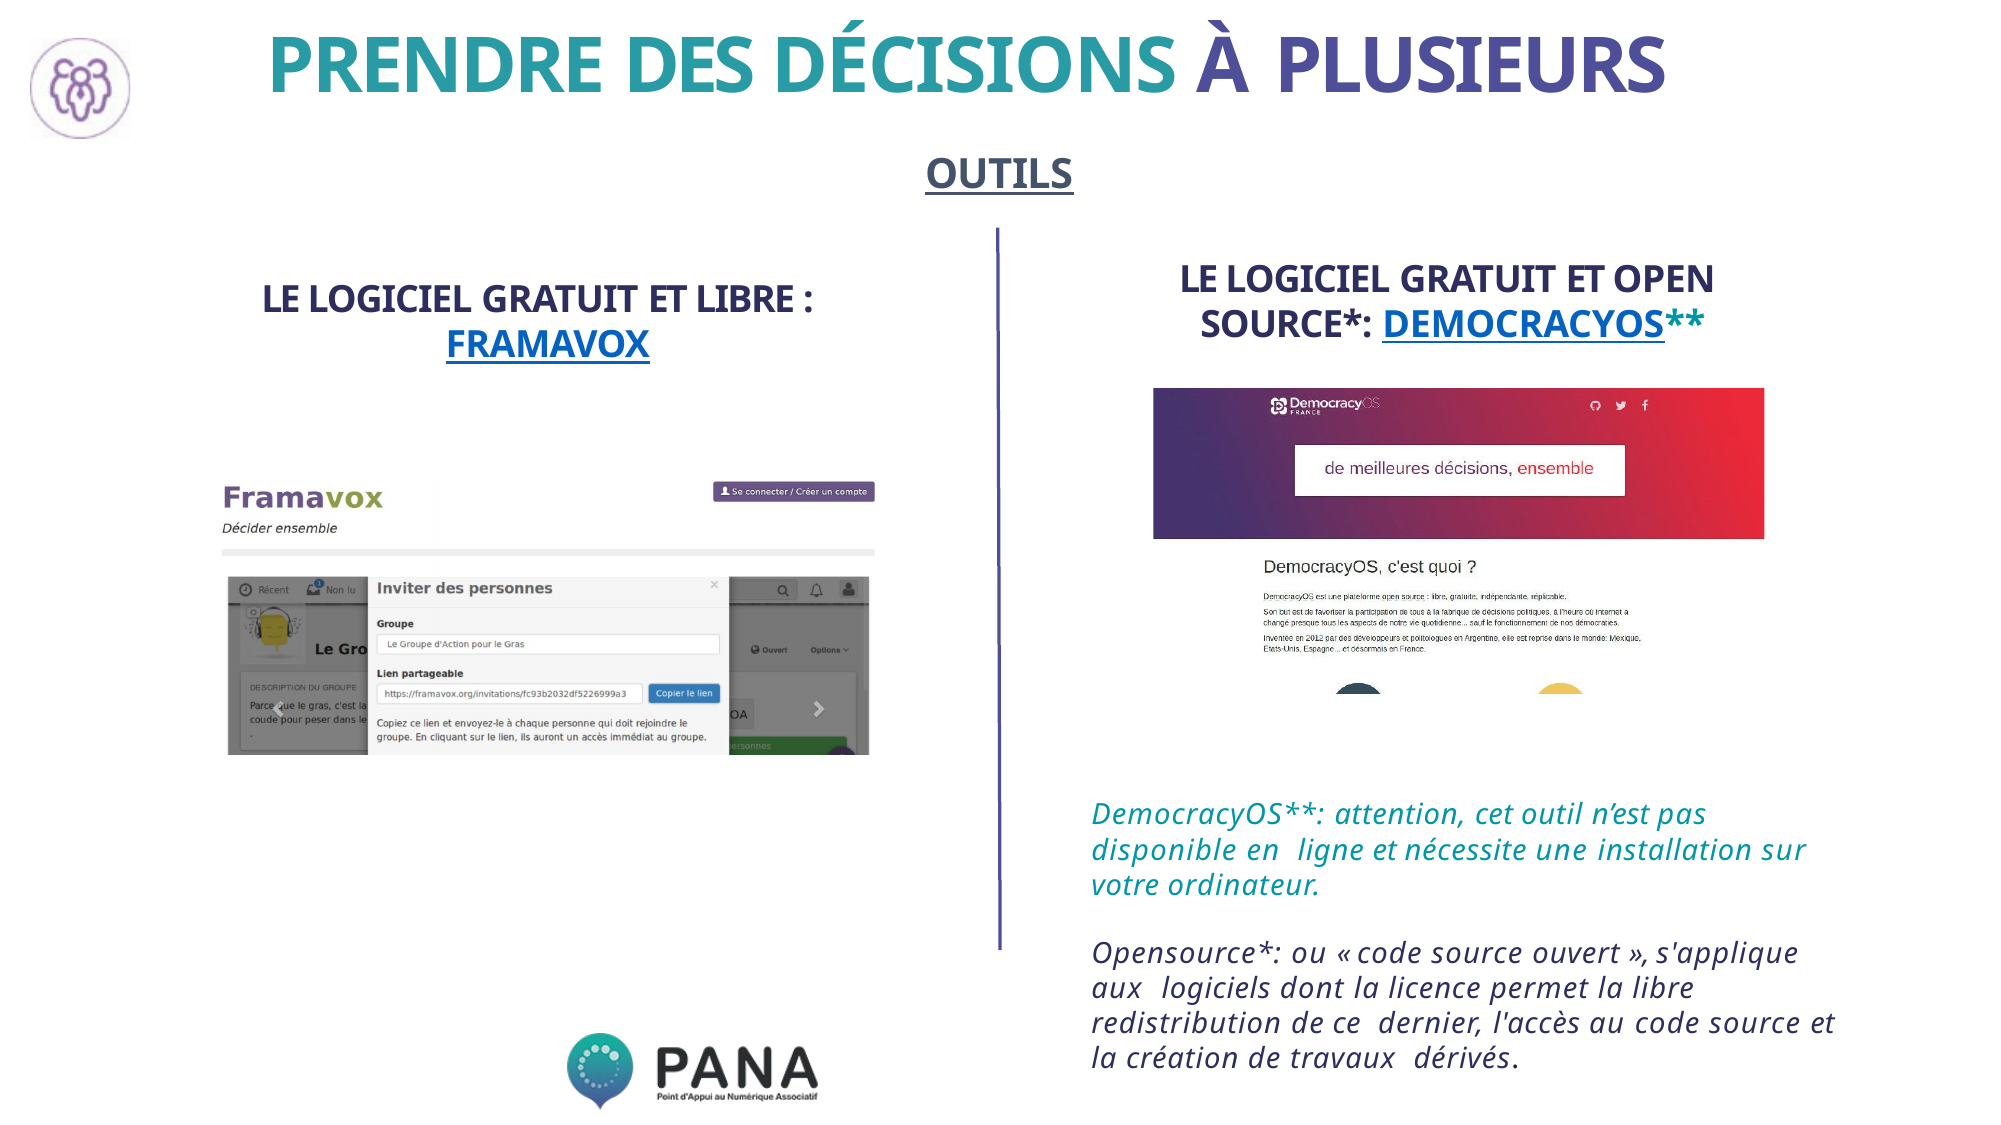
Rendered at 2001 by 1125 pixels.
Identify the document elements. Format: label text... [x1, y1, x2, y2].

title PRENDRE DES DÉCISIONS À PLUSIEURS [264, 13, 1736, 110]
text_box [30, 39, 130, 139]
text_box [218, 477, 878, 755]
text_box LE LOGICIEL GRATUIT ET OPEN SOURCE*: DEMOCRACYOS** [1177, 253, 1741, 347]
text_box DemocracyOS**: attention, cet outil n’est pas disponible en ligne et nécessite une installation sur votre ordinateur. Opensource*: ou « code source ouvert », s'applique aux logiciels dont la licence permet la libre redistribution de ce dernier, l'accès au code source et la création de travaux dérivés. [1089, 793, 1851, 1078]
text_box [1153, 388, 1764, 694]
text_box LE LOGICIEL GRATUIT ET LIBRE : FRAMAVOX [259, 273, 843, 367]
text_box OUTILS [923, 144, 1077, 198]
